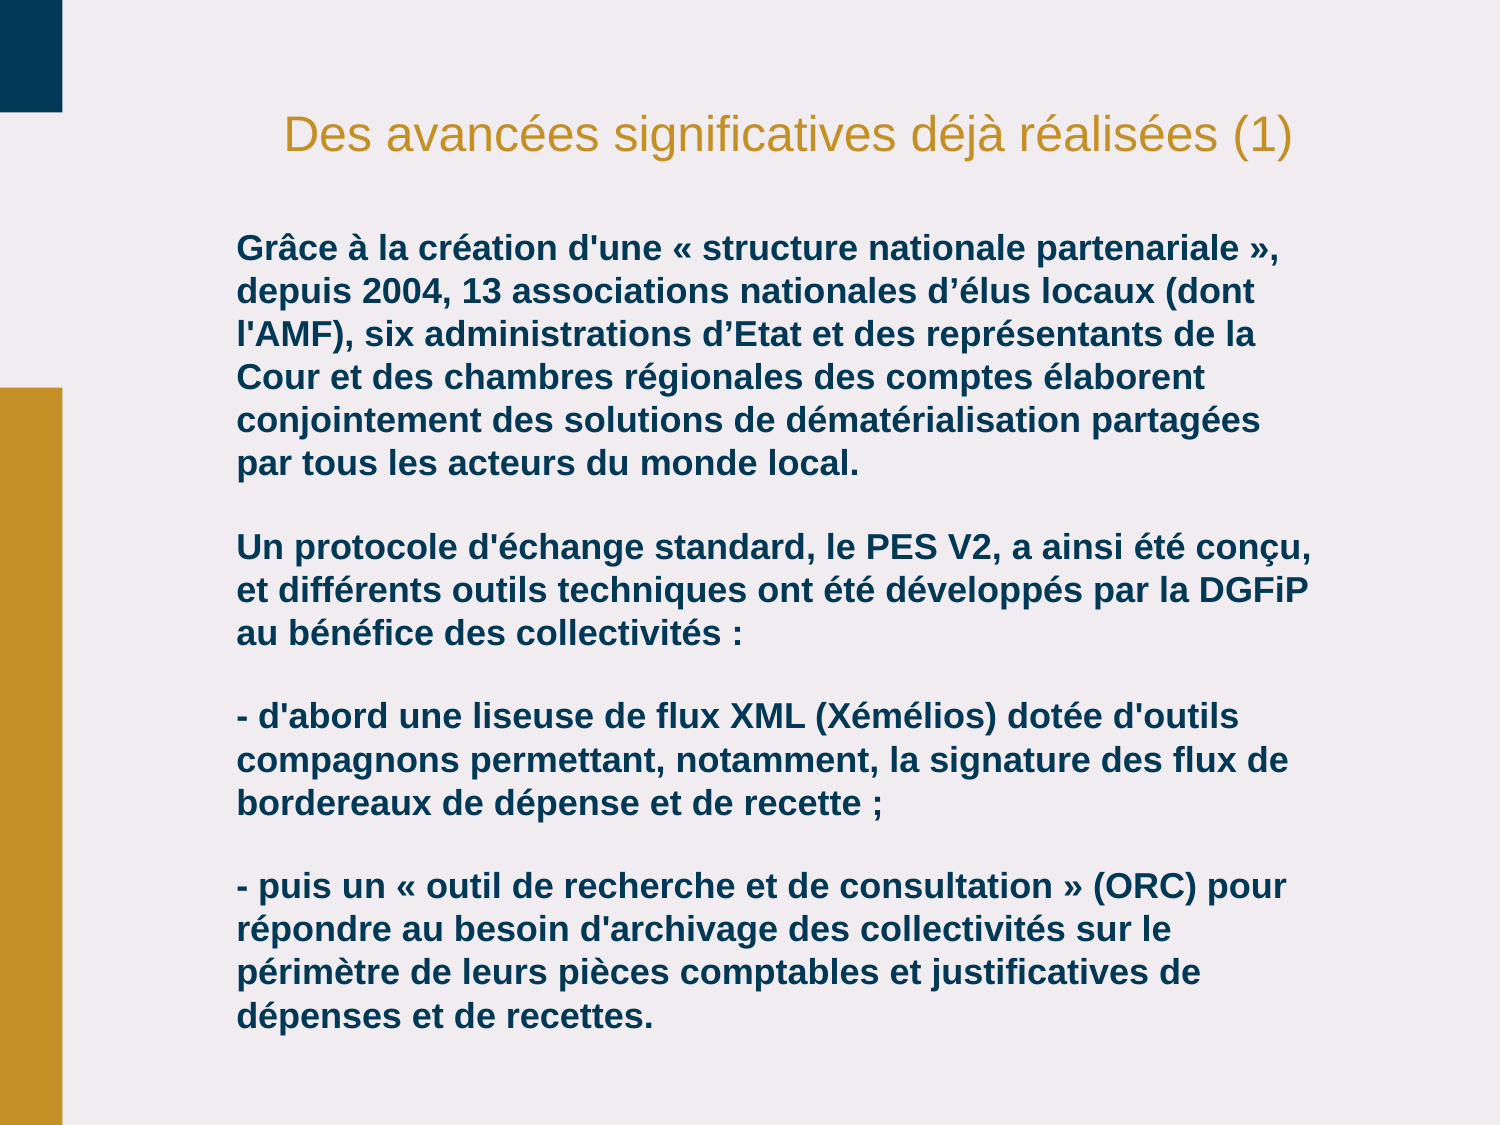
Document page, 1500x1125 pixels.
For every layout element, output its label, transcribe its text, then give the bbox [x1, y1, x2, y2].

list Grâce à la création d'une « structure nationale partenariale », depuis 2004, 13 associations nationales d’élus locaux (dont l'AMF), six administrations d’Etat et des représentants de la Cour et des chambres régionales des comptes élaborent conjointement des solutions de dématérialisation partagées par tous les acteurs du monde local. Un protocole d'échange standard, le PES V2, a ainsi été conçu, et différents outils techniques ont été développés par la DGFiP au bénéfice des collectivités : - d'abord une liseuse de flux XML (Xémélios) dotée d'outils compagnons permettant, notamment, la signature des flux de bordereaux de dépense et de recette ; - puis un « outil de recherche et de consultation » (ORC) pour répondre au besoin d'archivage des collectivités sur le périmètre de leurs pièces comptables et justificatives de dépenses et de recettes. [236, 224, 1328, 1040]
title Des avancées significatives déjà réalisées (1) [283, 79, 1440, 190]
